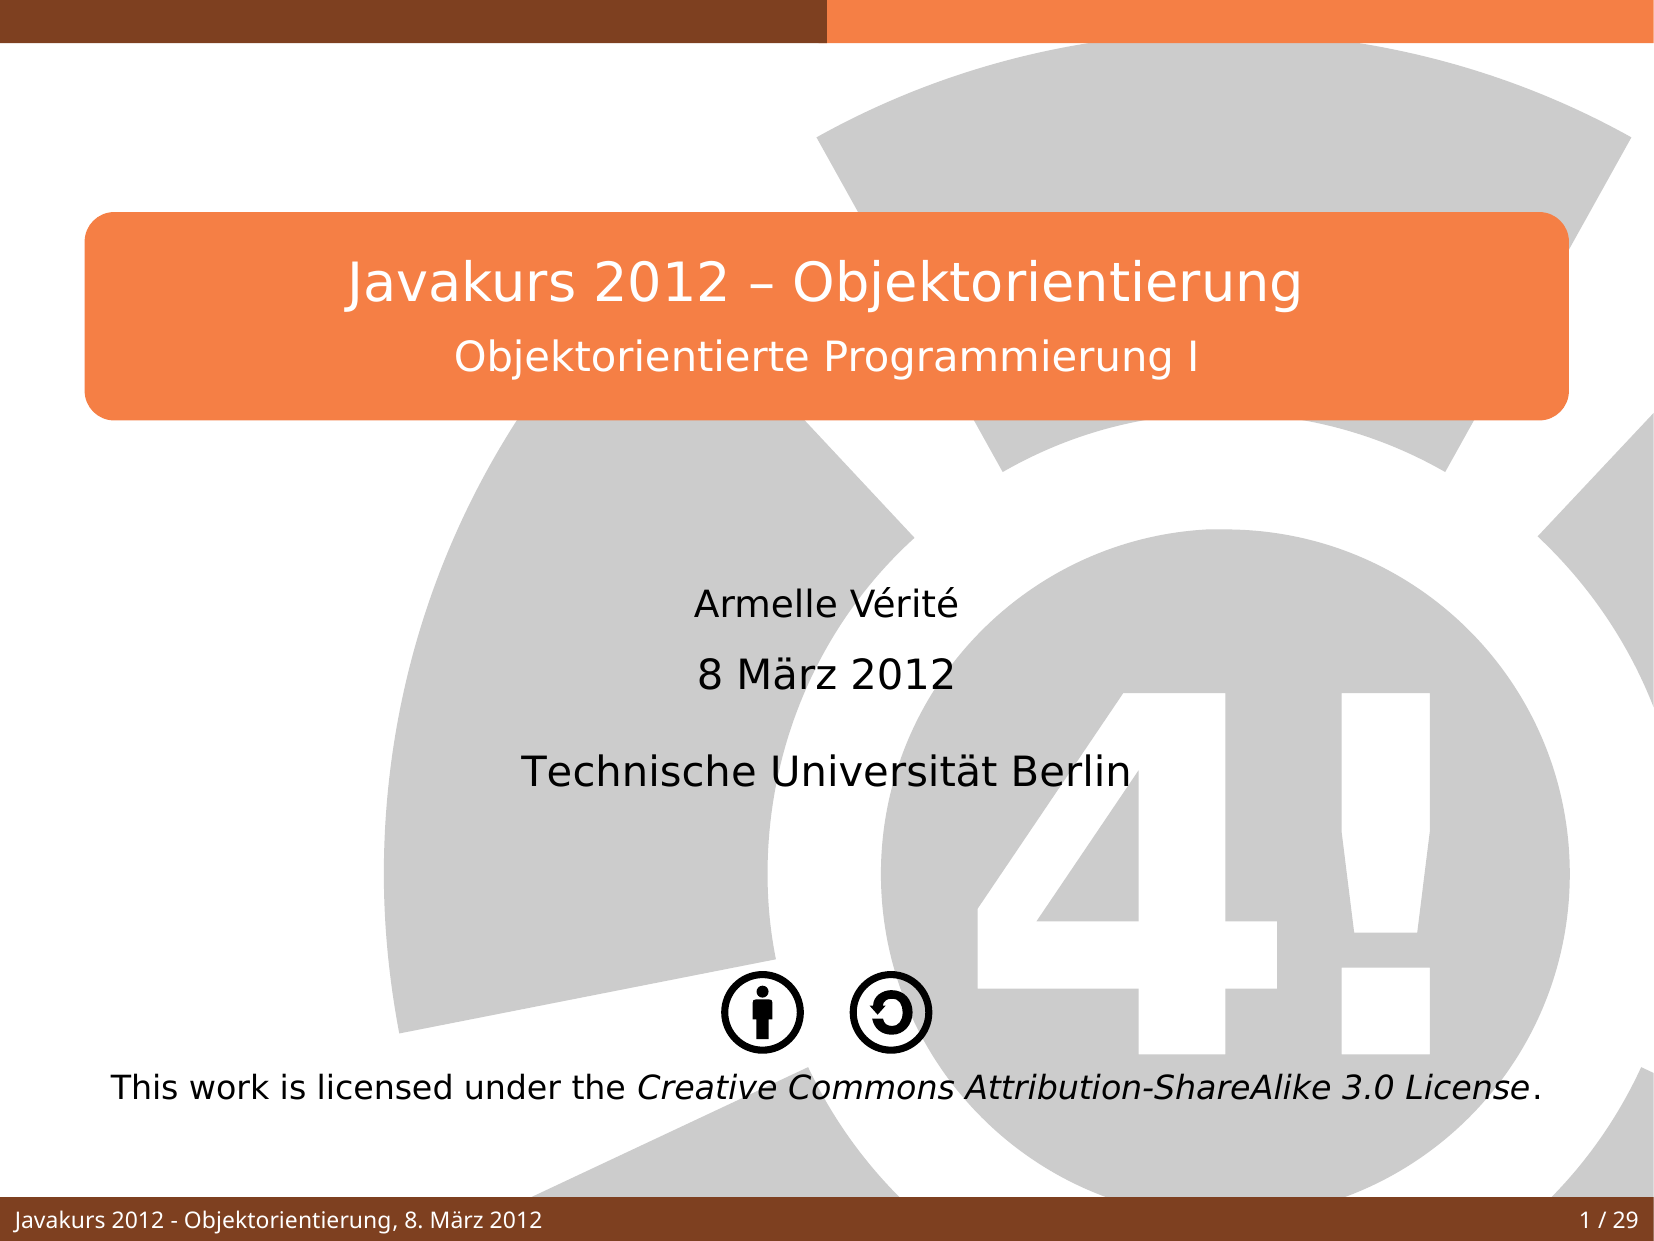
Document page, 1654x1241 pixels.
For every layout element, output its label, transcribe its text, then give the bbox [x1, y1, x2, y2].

text_box [849, 971, 933, 1054]
subtitle [82, 56, 1571, 944]
text_box Armelle Vérité 8 März 2012 Technische Universität Berlin [506, 575, 1148, 804]
text_box [721, 971, 804, 1054]
text_box This work is licensed under the Creative Commons Attribution-ShareAlike 3.0 License. [96, 1061, 1558, 1115]
